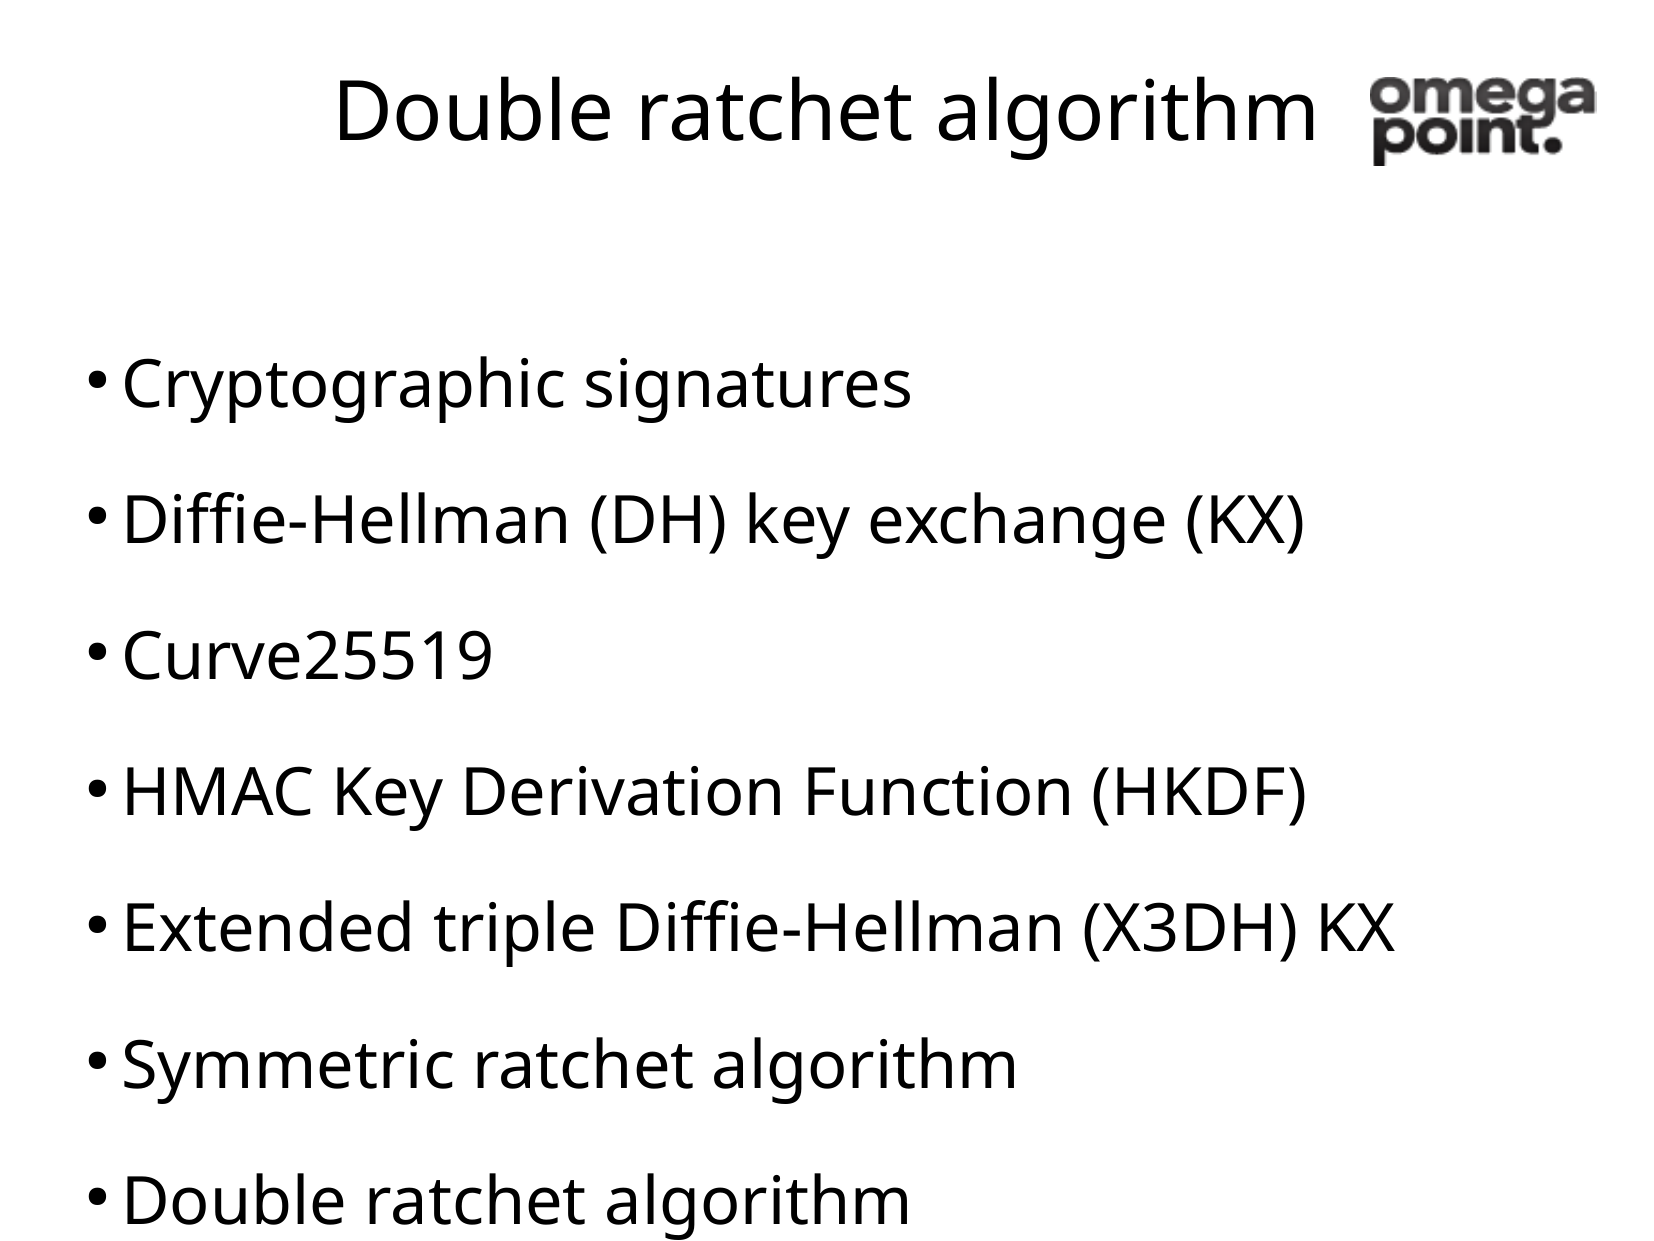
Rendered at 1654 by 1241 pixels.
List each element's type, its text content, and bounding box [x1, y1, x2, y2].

text_box Cryptographic signatures Diffie-Hellman (DH) key exchange (KX) Curve25519 HMAC Key Derivation Function (HKDF) Extended triple Diffie-Hellman (X3DH) KX Symmetric ratchet algorithm Double ratchet algorithm [70, 283, 1654, 1196]
text_box Double ratchet algorithm [82, 0, 1571, 265]
picture [1370, 77, 1597, 166]
